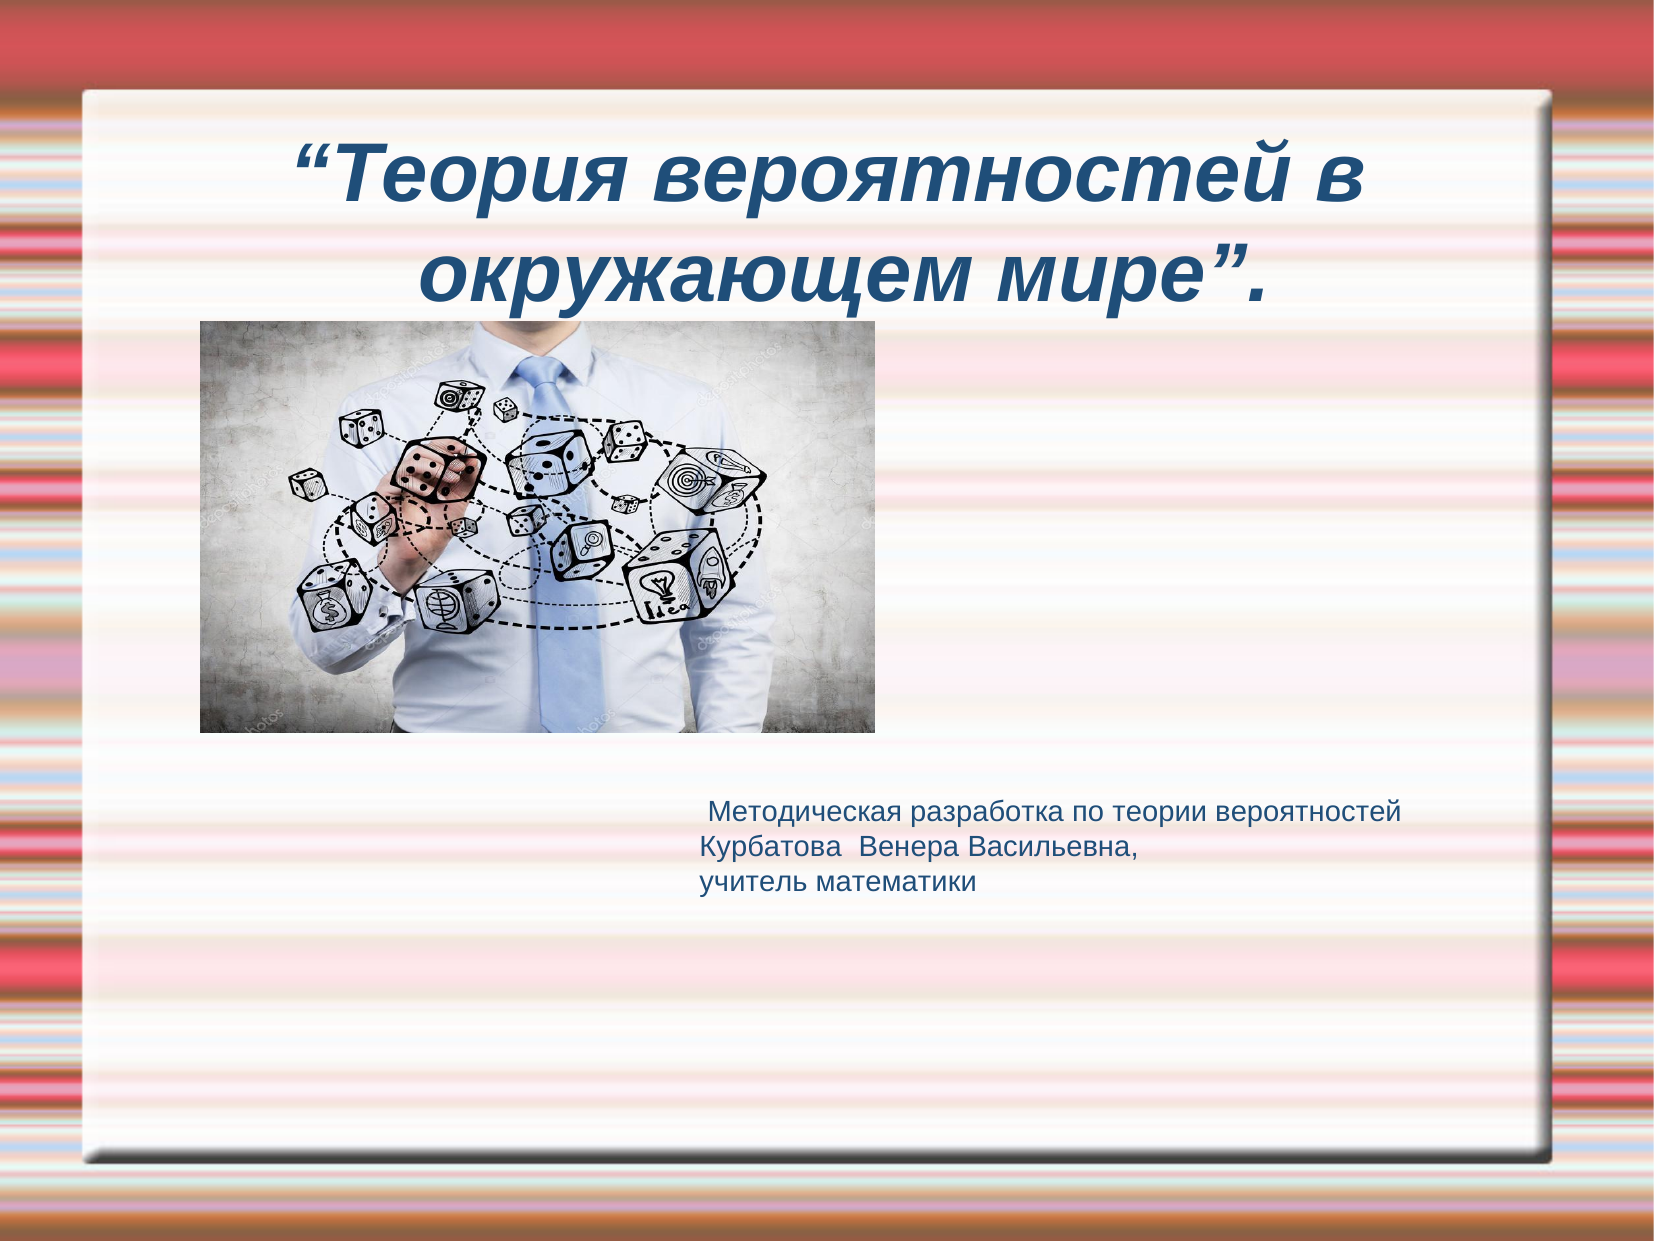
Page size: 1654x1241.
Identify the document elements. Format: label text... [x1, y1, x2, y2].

title “Теория вероятностей в окружающем мире”. [121, 114, 1534, 322]
subtitle Методическая разработка по теории вероятностей Курбатова Венера Васильевна, учитель математики [699, 791, 1434, 1019]
picture [200, 321, 875, 733]
